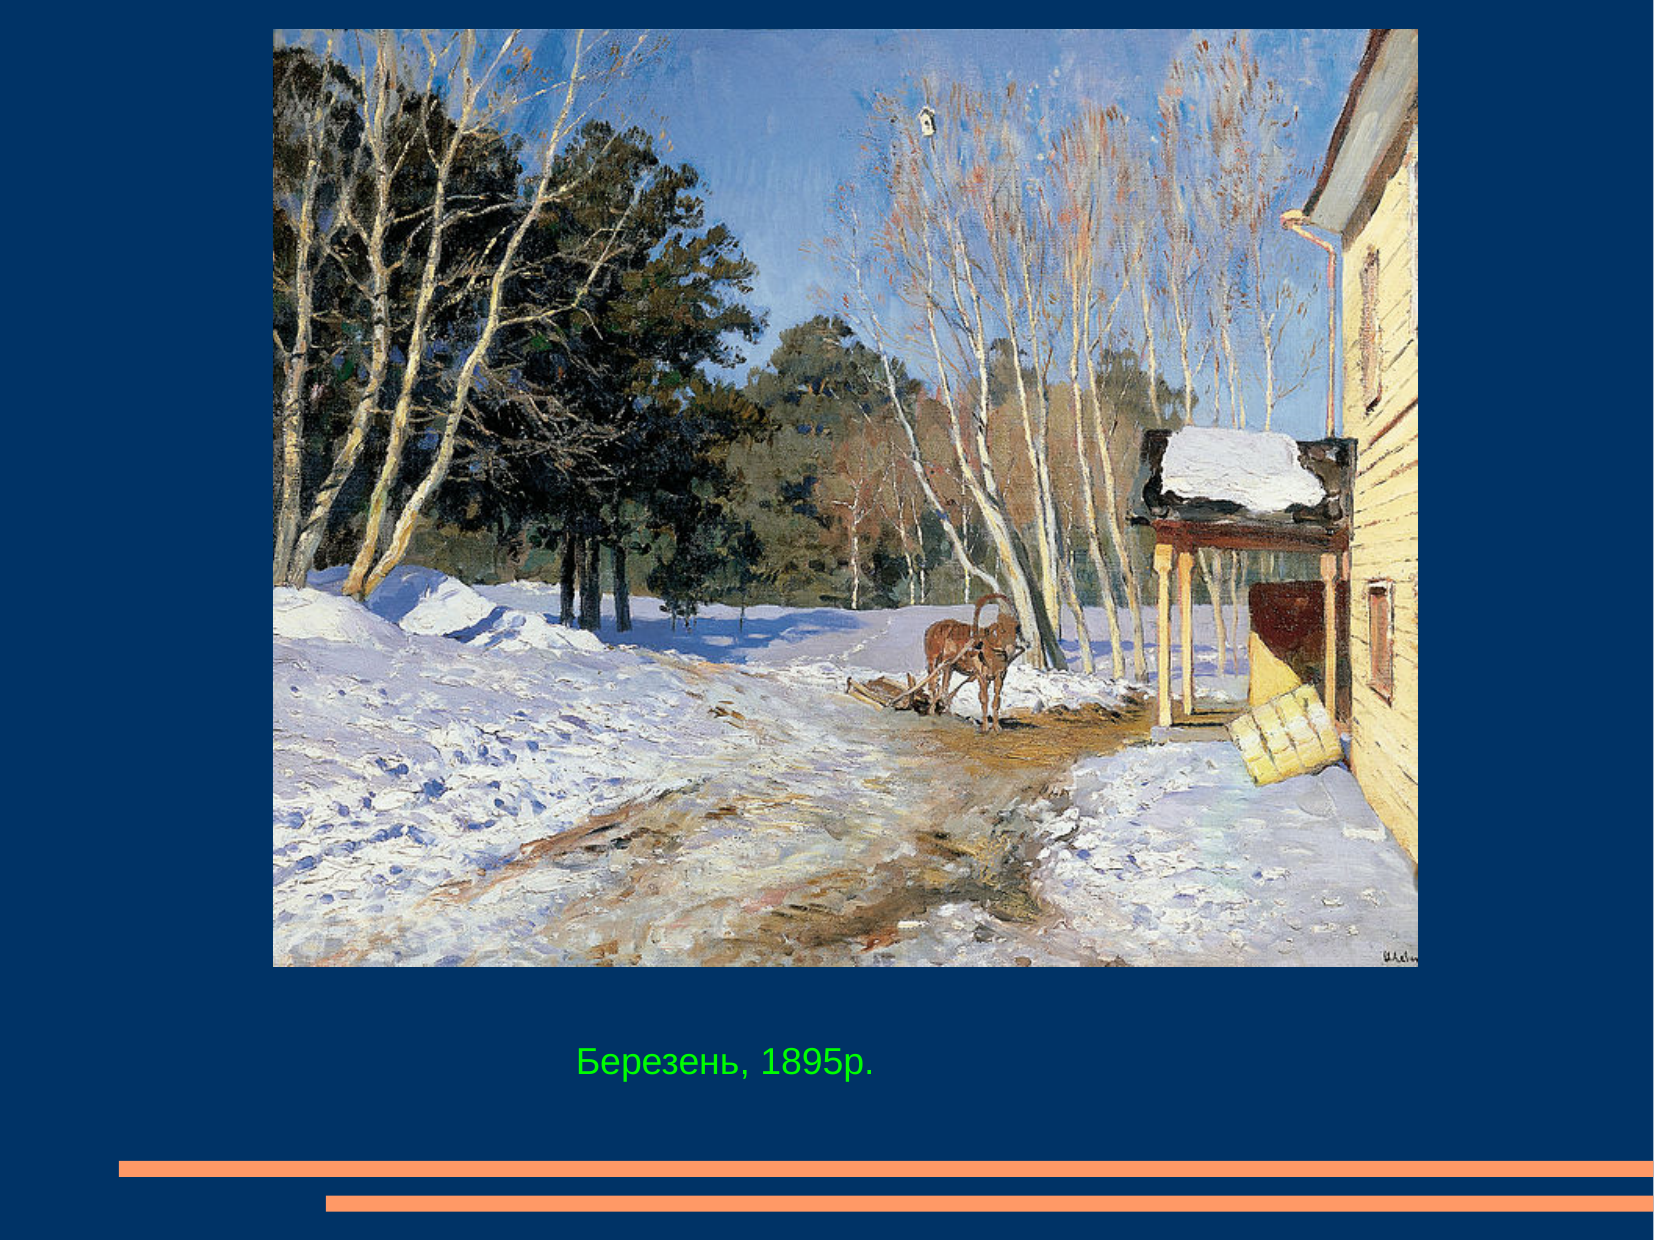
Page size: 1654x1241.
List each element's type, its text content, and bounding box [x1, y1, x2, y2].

picture [273, 29, 1418, 967]
text_box Березень, 1895р. [561, 1033, 1152, 1091]
